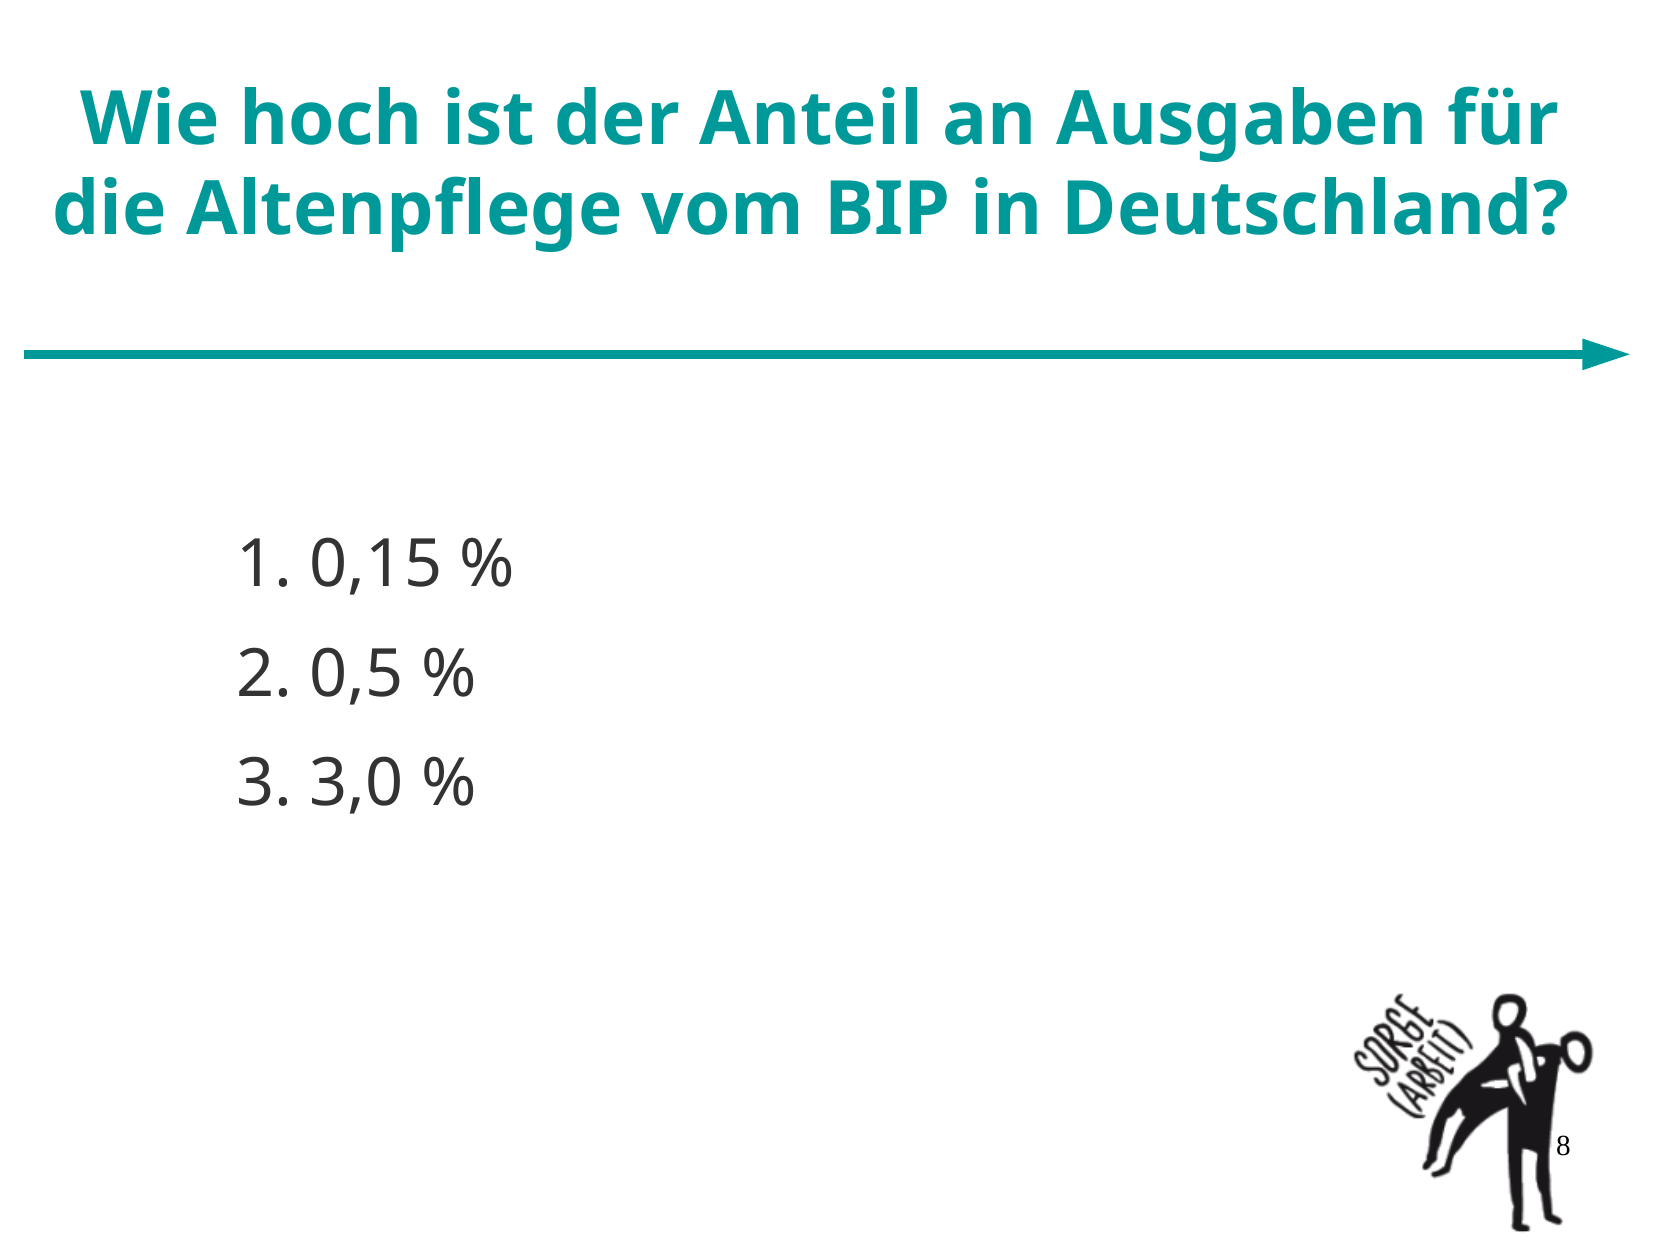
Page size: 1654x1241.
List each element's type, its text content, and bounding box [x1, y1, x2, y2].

picture [1281, 925, 1654, 1241]
title Wie hoch ist der Anteil an Ausgaben für die Altenpflege vom BIP in Deutschland? [35, 7, 1607, 308]
list 1. 0,15 % 2. 0,5 % 3. 3,0 % [236, 519, 704, 946]
